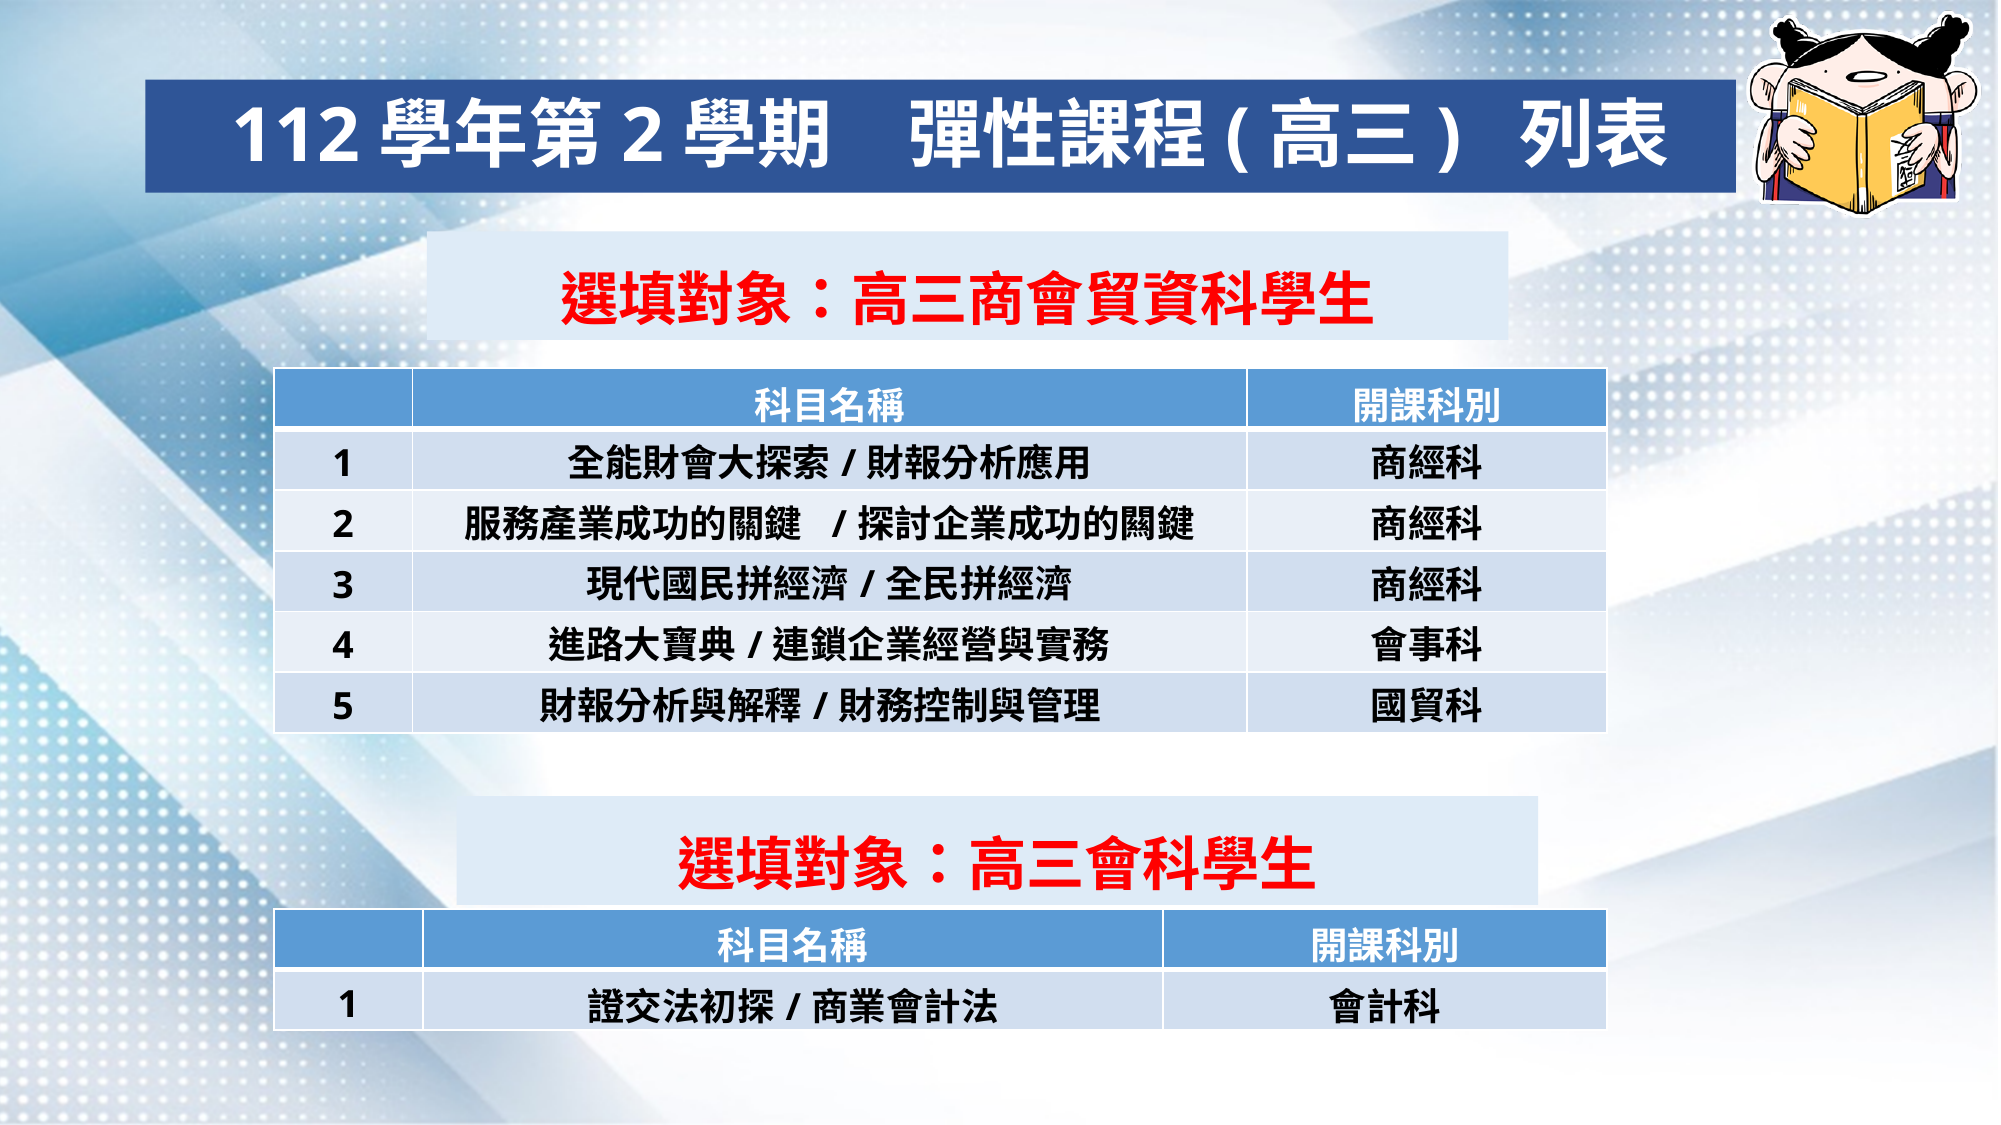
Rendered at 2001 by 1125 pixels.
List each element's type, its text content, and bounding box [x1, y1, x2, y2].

table_cell 服務產業成功的關鍵 /探討企業成功的闗鍵 [413, 491, 1246, 550]
table_cell 商經科 [1248, 552, 1606, 611]
table_cell 商經科 [1248, 432, 1606, 489]
table_cell 全能財會大探索/財報分析應用 [413, 432, 1246, 489]
table_cell 現代國民拼經濟/全民拼經濟 [413, 552, 1246, 611]
table_header 科目名稱 [424, 910, 1162, 967]
text_box 112學年第2學期 彈性課程(高三) 列表 [145, 79, 1727, 193]
table_cell 4 [275, 612, 412, 671]
text_box 選填對象：高三商會貿資科學生 [426, 231, 1509, 340]
table_header 科目名稱 [413, 369, 1246, 426]
table_header 開課科別 [1164, 910, 1606, 967]
table_cell 會事科 [1248, 612, 1606, 671]
table_cell 會計科 [1164, 972, 1606, 1029]
text_box 選填對象：高三會科學生 [456, 796, 1539, 905]
table_cell 財報分析與解釋/財務控制與管理 [413, 673, 1246, 732]
table_cell 證交法初探/商業會計法 [424, 972, 1162, 1029]
table_cell 商經科 [1248, 491, 1606, 550]
table_header [275, 910, 422, 967]
table_cell 3 [275, 552, 412, 611]
table_header [275, 369, 412, 426]
table_header 開課科別 [1248, 369, 1606, 426]
table_cell 1 [275, 972, 422, 1029]
table_cell 5 [275, 673, 412, 732]
table_cell 1 [275, 432, 412, 489]
table_cell 國貿科 [1248, 673, 1606, 732]
table_cell 2 [275, 491, 412, 550]
table_cell 進路大寶典/連鎖企業經營與實務 [413, 612, 1246, 671]
picture [0, 0, 1998, 1125]
